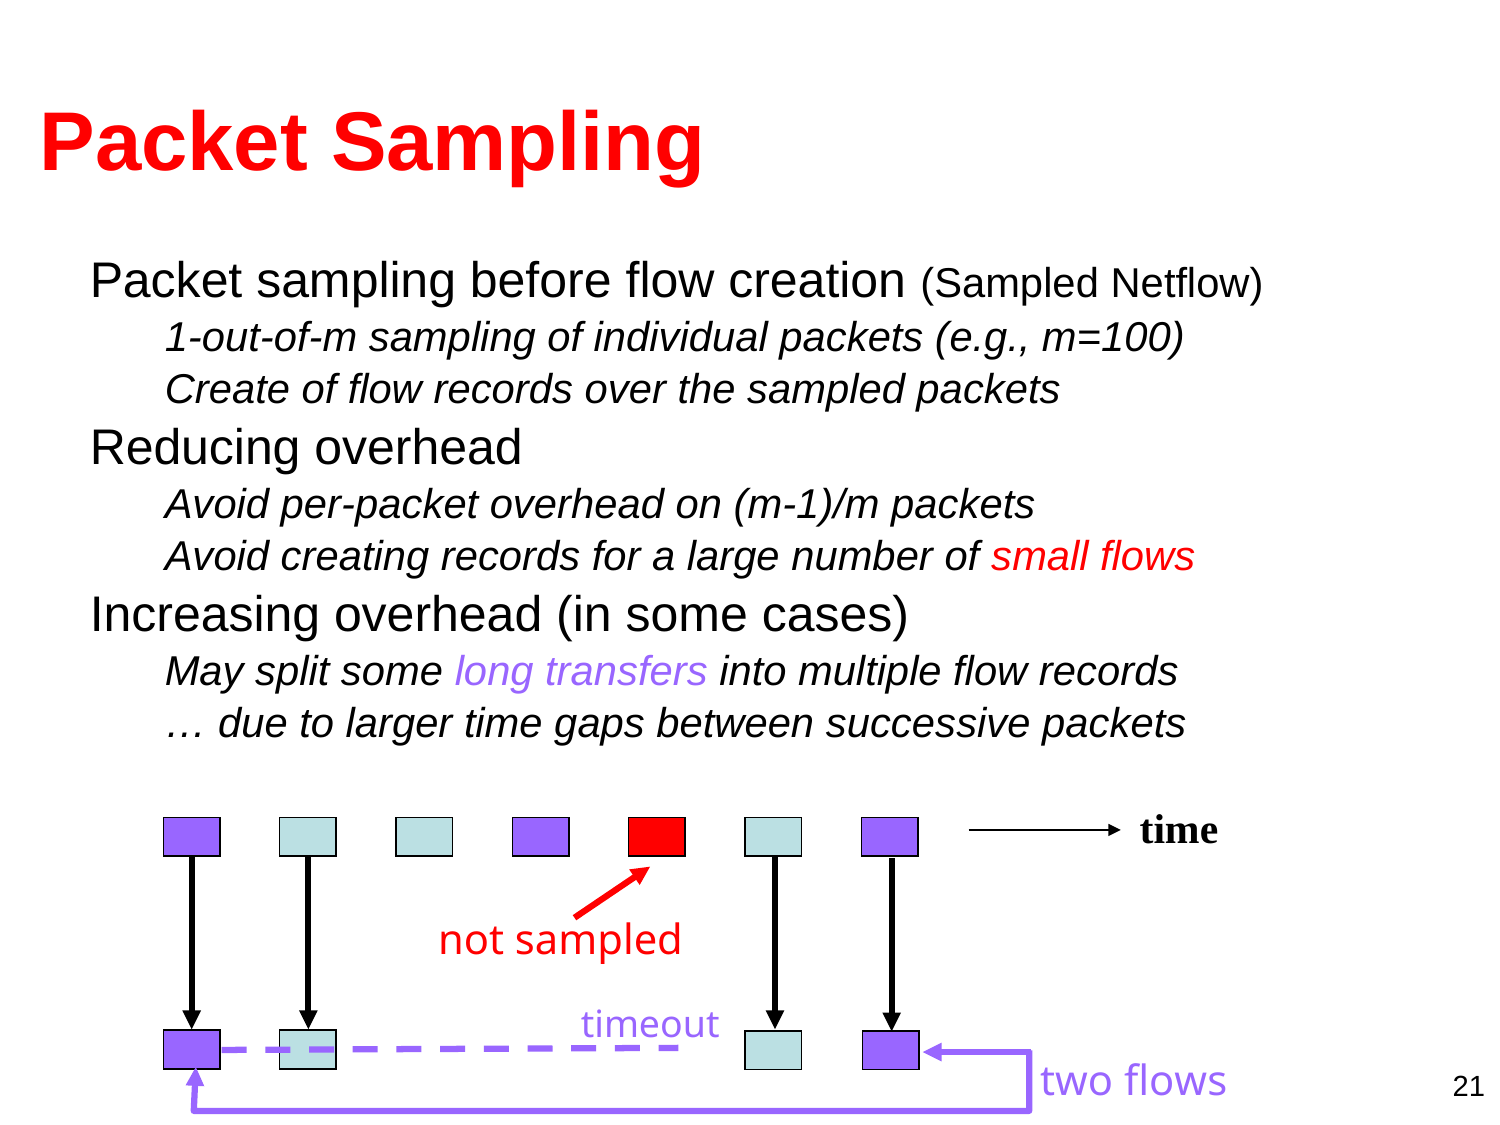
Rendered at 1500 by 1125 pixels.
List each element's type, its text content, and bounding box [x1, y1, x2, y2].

text_box [279, 1029, 337, 1069]
title Packet Sampling [24, 47, 1463, 236]
text_box time [1124, 798, 1234, 861]
list Packet sampling before flow creation (Sampled Netflow) 1-out-of-m sampling of individual packets (e.g., m=100) Create of flow records over the sampled packets Reducing overhead Avoid per-packet overhead on (m-1)/m packets Avoid creating records for a large number of small flows Increasing overhead (in some cases) May split some long transfers into multiple flow records … due to larger time gaps between successive packets [75, 249, 1488, 865]
text_box [279, 817, 337, 857]
text_box two flows [1025, 1042, 1242, 1116]
text_box [512, 817, 569, 857]
text_box [862, 1030, 919, 1070]
text_box [744, 1030, 802, 1070]
text_box [396, 817, 453, 857]
text_box [163, 817, 220, 857]
text_box [163, 1029, 220, 1069]
text_box [744, 817, 802, 857]
text_box [861, 817, 918, 857]
text_box [628, 817, 686, 857]
text_box timeout [565, 990, 735, 1057]
text_box not sampled [423, 902, 698, 975]
